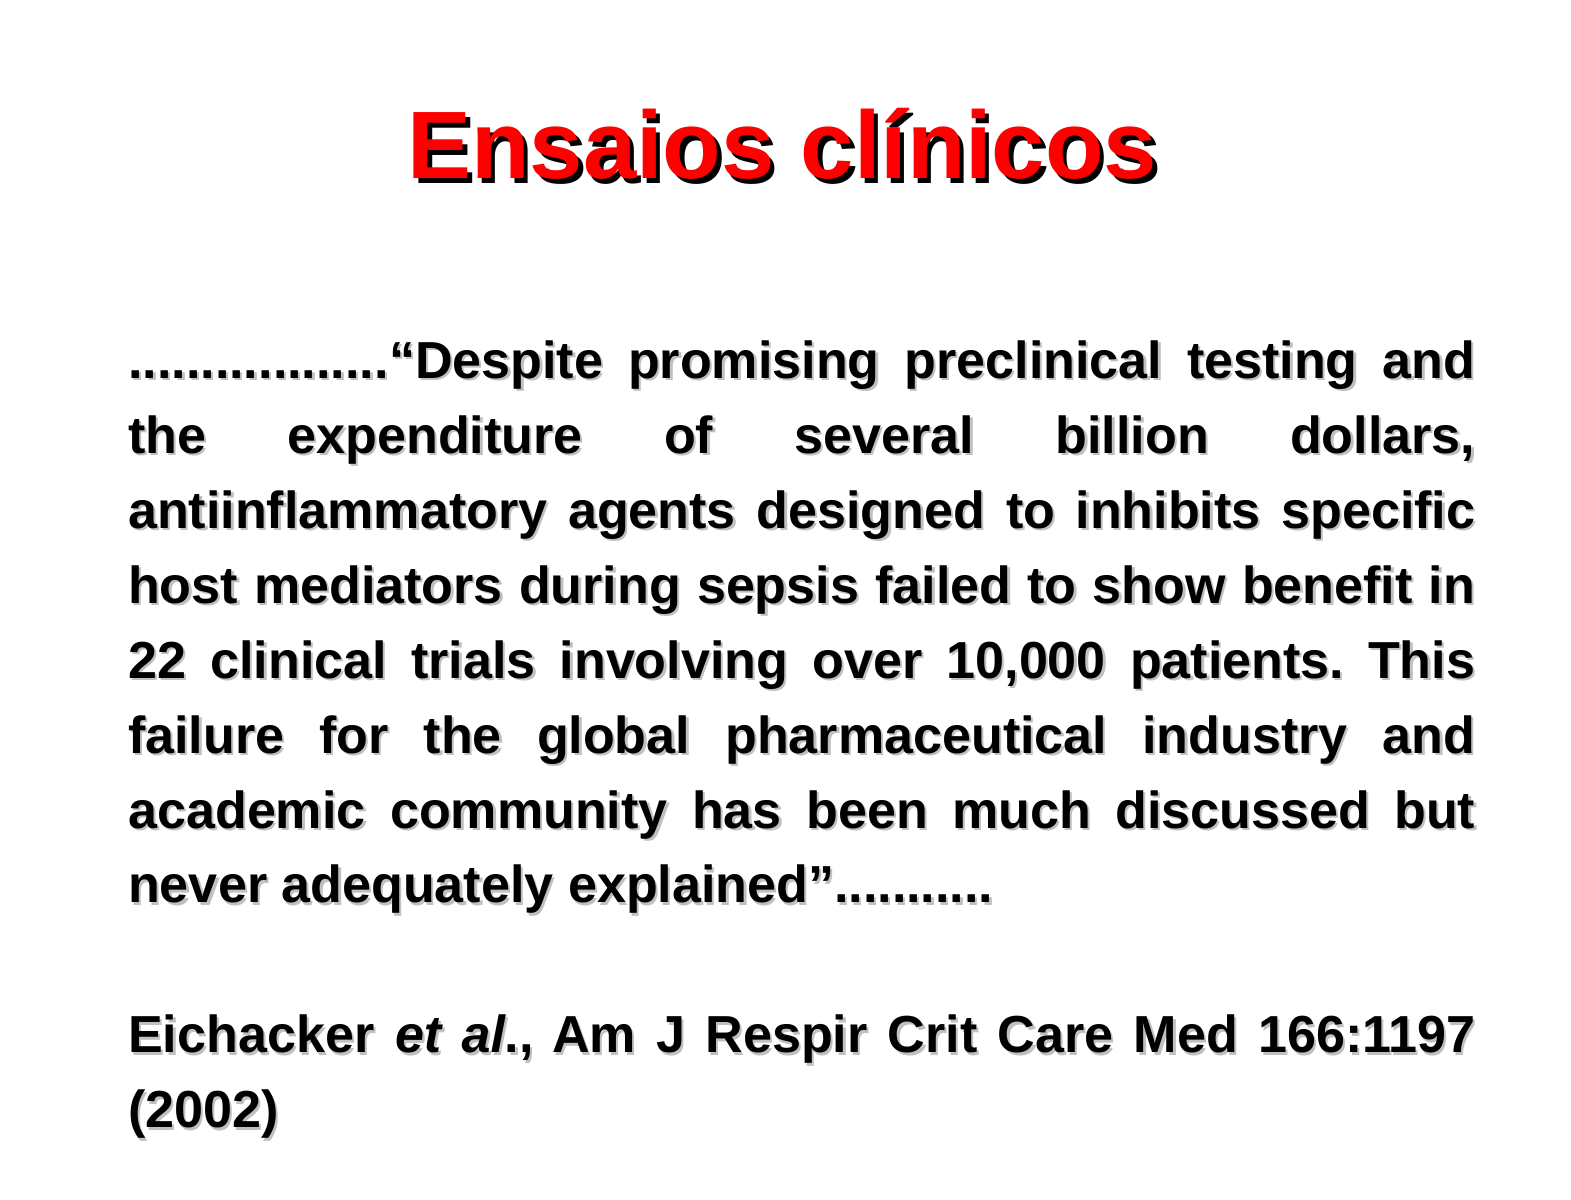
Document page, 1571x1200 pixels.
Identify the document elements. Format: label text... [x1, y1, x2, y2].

text_box Ensaios clínicos [391, 75, 1176, 206]
text_box ..................“Despite promising preclinical testing and the expenditure of several billion dollars, antiinflammatory agents designed to inhibits specific host mediators during sepsis failed to show benefit in 22 clinical trials involving over 10,000 patients. This failure for the global pharmaceutical industry and academic community has been much discussed but never adequately explained”........... Eichacker et al., Am J Respir Crit Care Med 166:1197 (2002) [112, 305, 1516, 1147]
